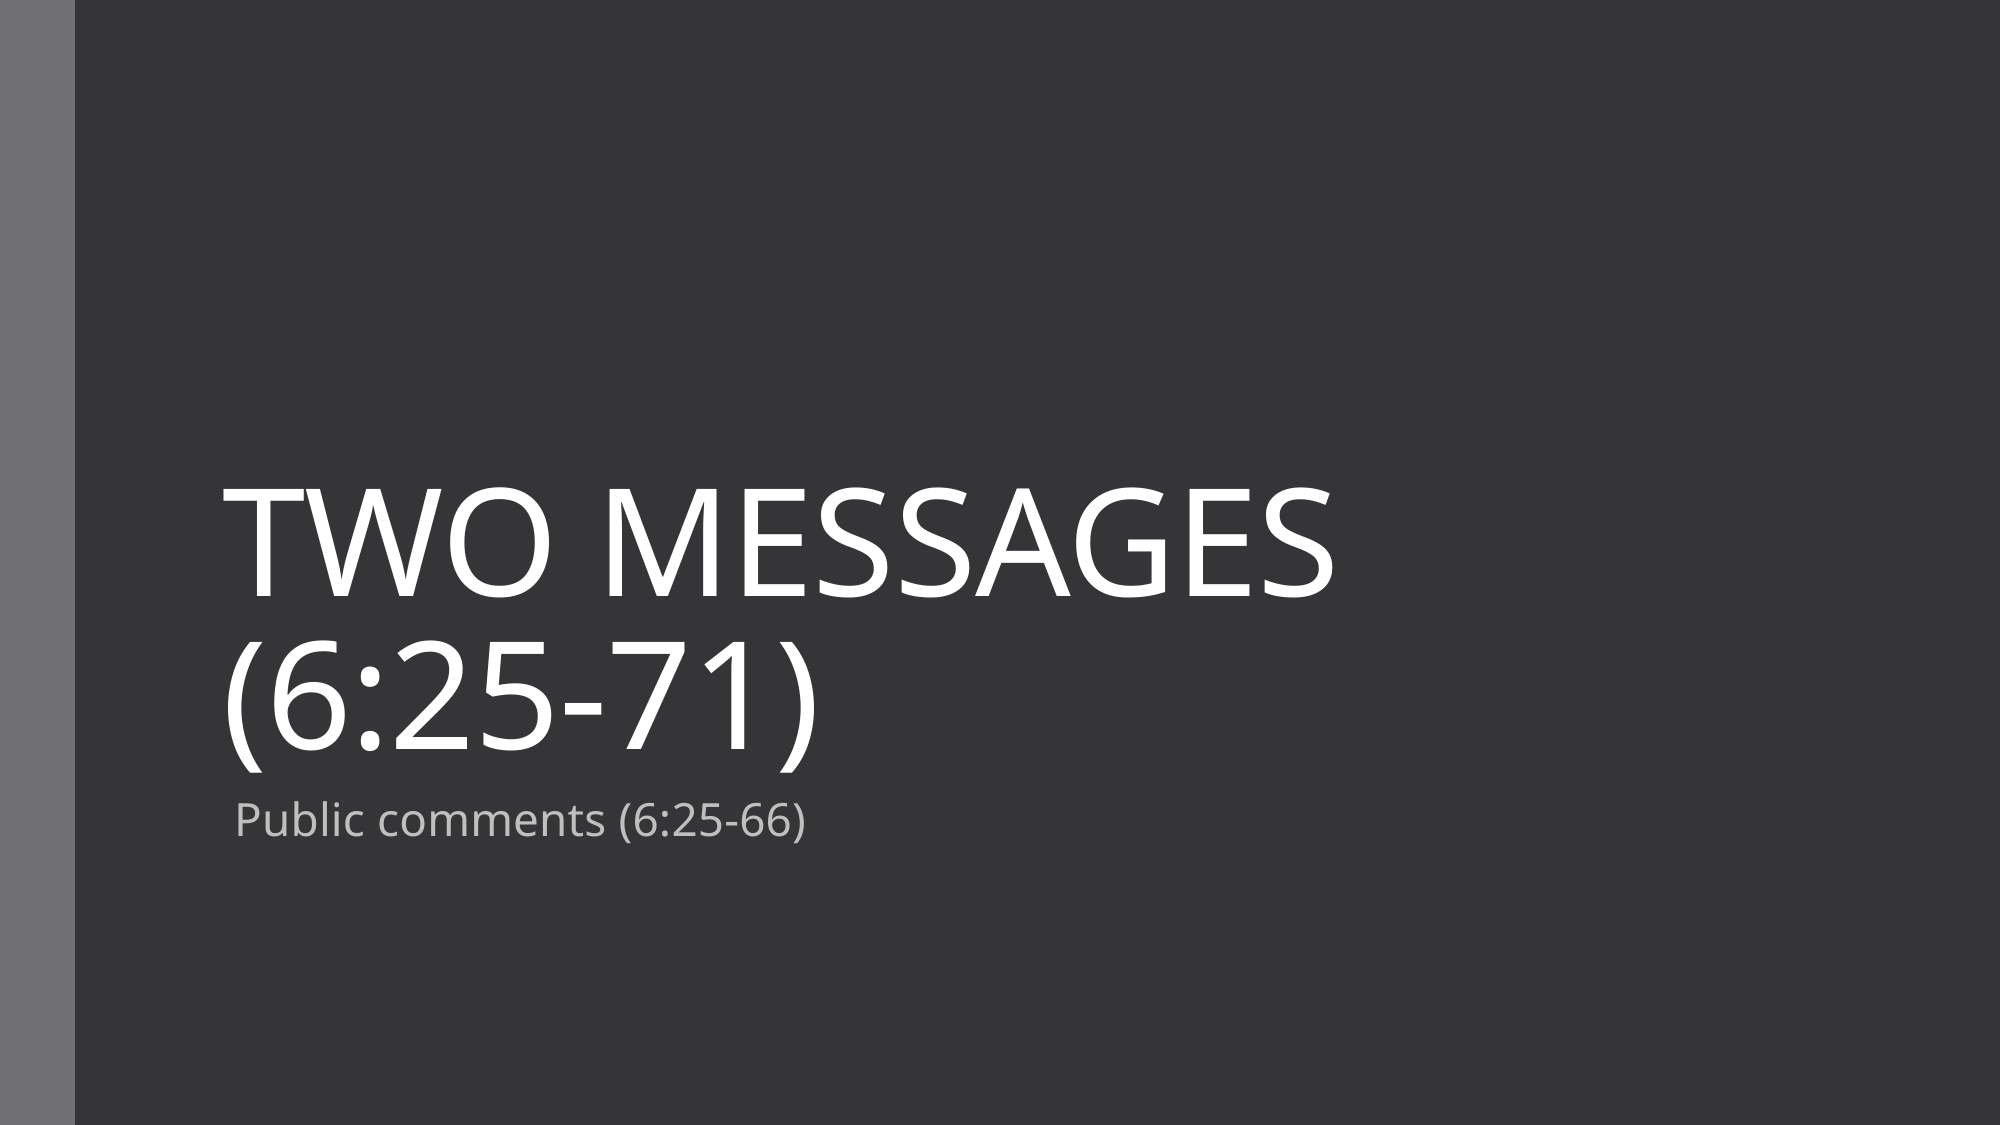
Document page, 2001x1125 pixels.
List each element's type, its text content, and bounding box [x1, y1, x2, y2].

title TWO MESSAGES (6:25-71) [206, 124, 1752, 787]
subtitle Public comments (6:25-66) [206, 787, 1752, 1066]
